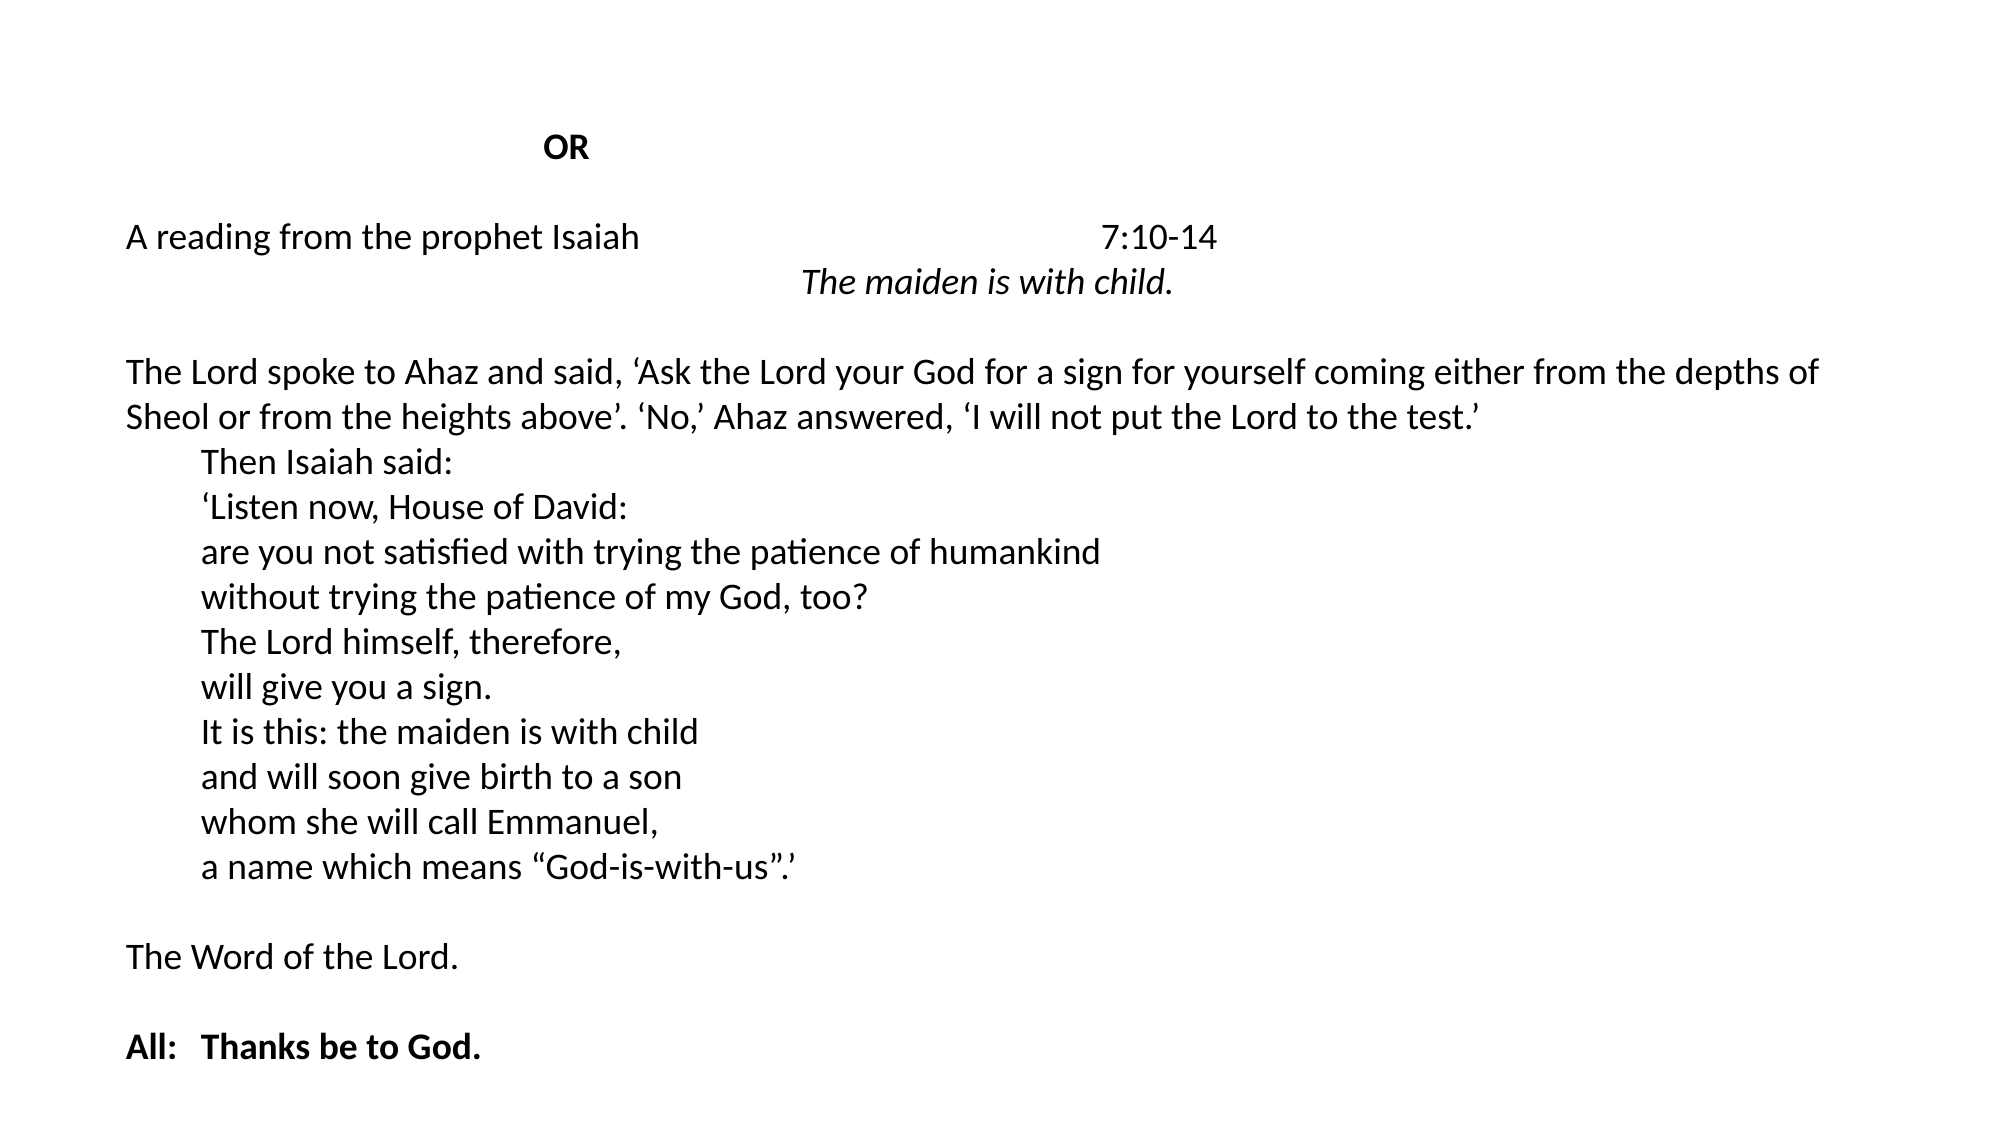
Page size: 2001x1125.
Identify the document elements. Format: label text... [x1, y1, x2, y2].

text_box OR A reading from the prophet Isaiah 7:10-14 The maiden is with child. The Lord spoke to Ahaz and said, ‘Ask the Lord your God for a sign for yourself coming either from the depths of Sheol or from the heights above’. ‘No,’ Ahaz answered, ‘I will not put the Lord to the test.’ Then Isaiah said: ‘Listen now, House of David: are you not satisfied with trying the patience of humankind without trying the patience of my God, too? The Lord himself, therefore, will give you a sign. It is this: the maiden is with child and will soon give birth to a son whom she will call Emmanuel, a name which means “God-is-with-us”.’ The Word of the Lord. All: Thanks be to God. [110, 69, 1854, 1125]
